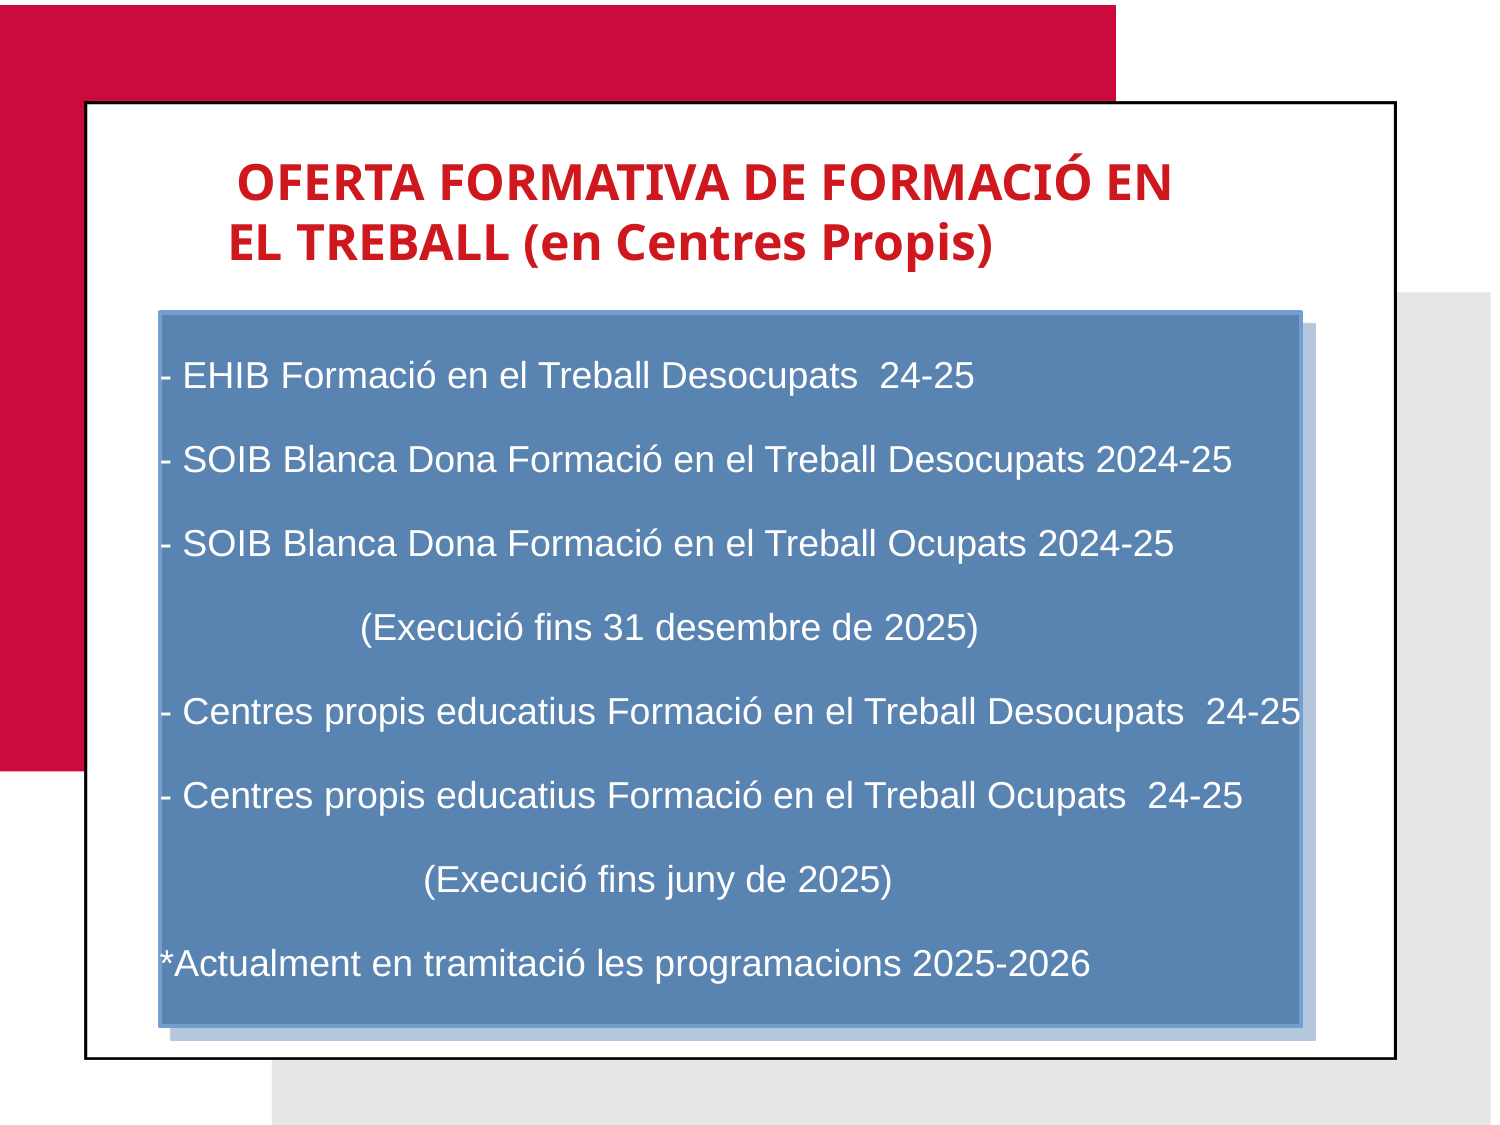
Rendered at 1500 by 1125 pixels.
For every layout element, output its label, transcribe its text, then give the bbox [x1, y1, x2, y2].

picture [0, 5, 1491, 1125]
text_box OFERTA FORMATIVA DE FORMACIÓ EN EL TREBALL (en Centres Propis) [212, 142, 1232, 312]
text_box - EHIB Formació en el Treball Desocupats 24-25 - SOIB Blanca Dona Formació en el Treball Desocupats 2024-25 - SOIB Blanca Dona Formació en el Treball Ocupats 2024-25 (Execució fins 31 desembre de 2025) - Centres propis educatius Formació en el Treball Desocupats 24-25 - Centres propis educatius Formació en el Treball Ocupats 24-25 (Execució fins juny de 2025) *Actualment en tramitació les programacions 2025-2026 [159, 312, 1302, 1027]
